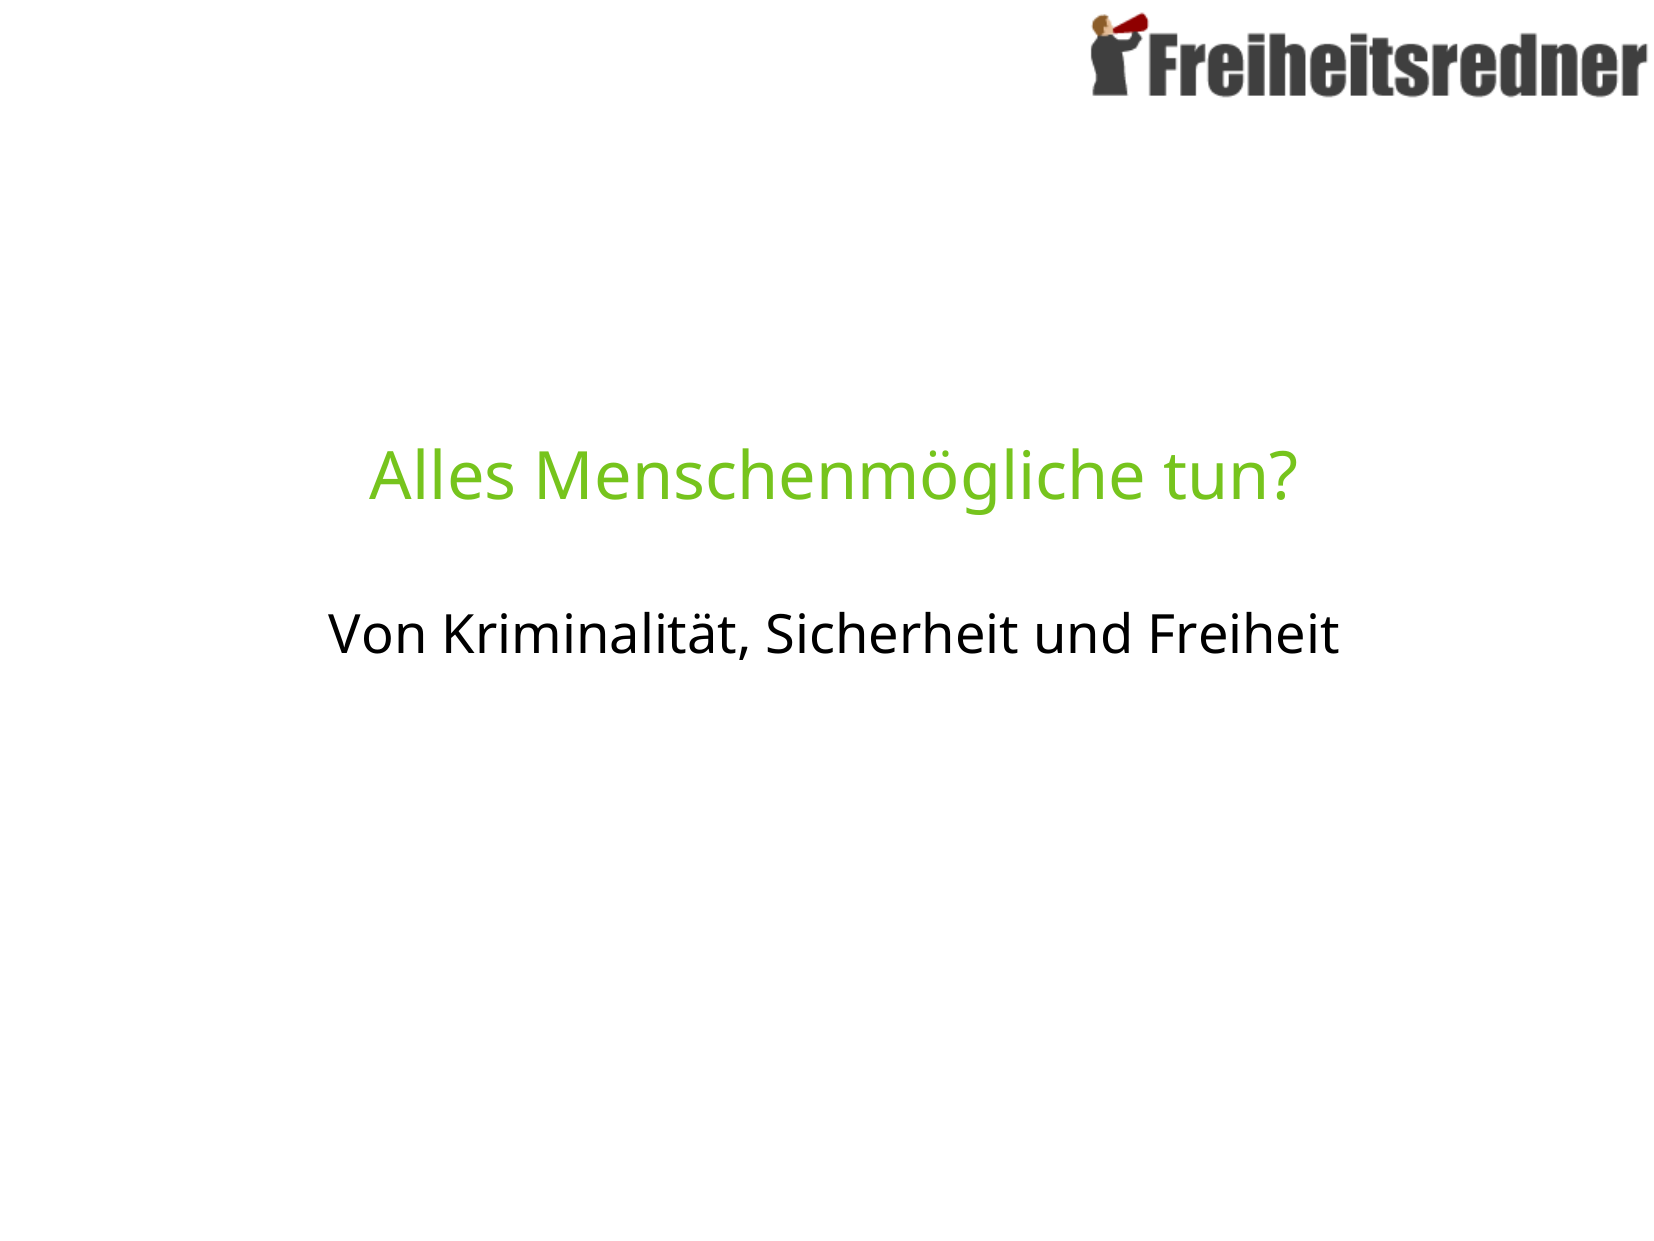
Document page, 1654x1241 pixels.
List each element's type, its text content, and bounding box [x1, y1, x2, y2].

text_box Alles Menschenmögliche tun? Von Kriminalität, Sicherheit und Freiheit [67, 422, 1603, 1063]
picture [1080, 5, 1650, 100]
